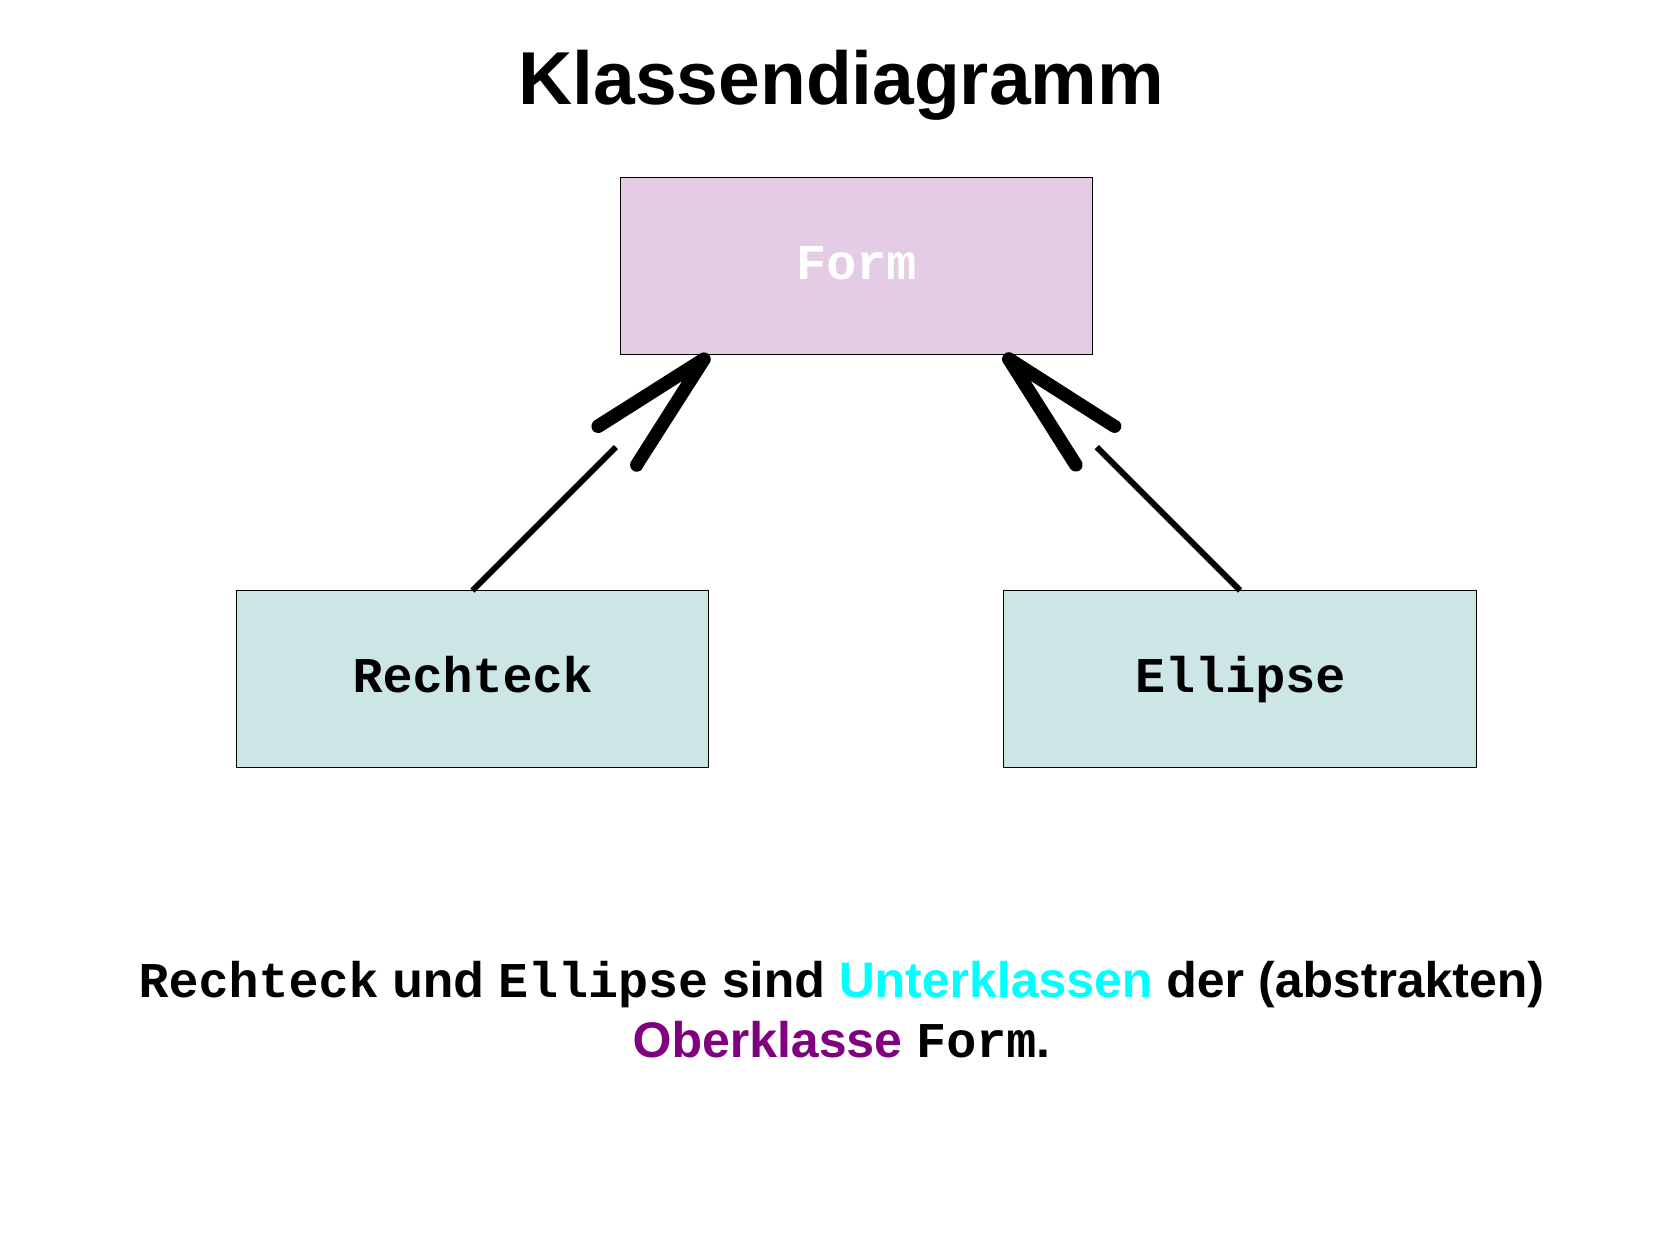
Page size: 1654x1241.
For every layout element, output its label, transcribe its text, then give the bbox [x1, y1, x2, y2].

text_box Ellipse [1003, 590, 1477, 768]
text_box Form [620, 177, 1093, 355]
text_box Klassendiagramm [59, 29, 1625, 129]
text_box Rechteck [236, 590, 709, 768]
text_box Rechteck und Ellipse sind Unterklassen der (abstrakten) Oberklasse Form. [59, 944, 1625, 1083]
